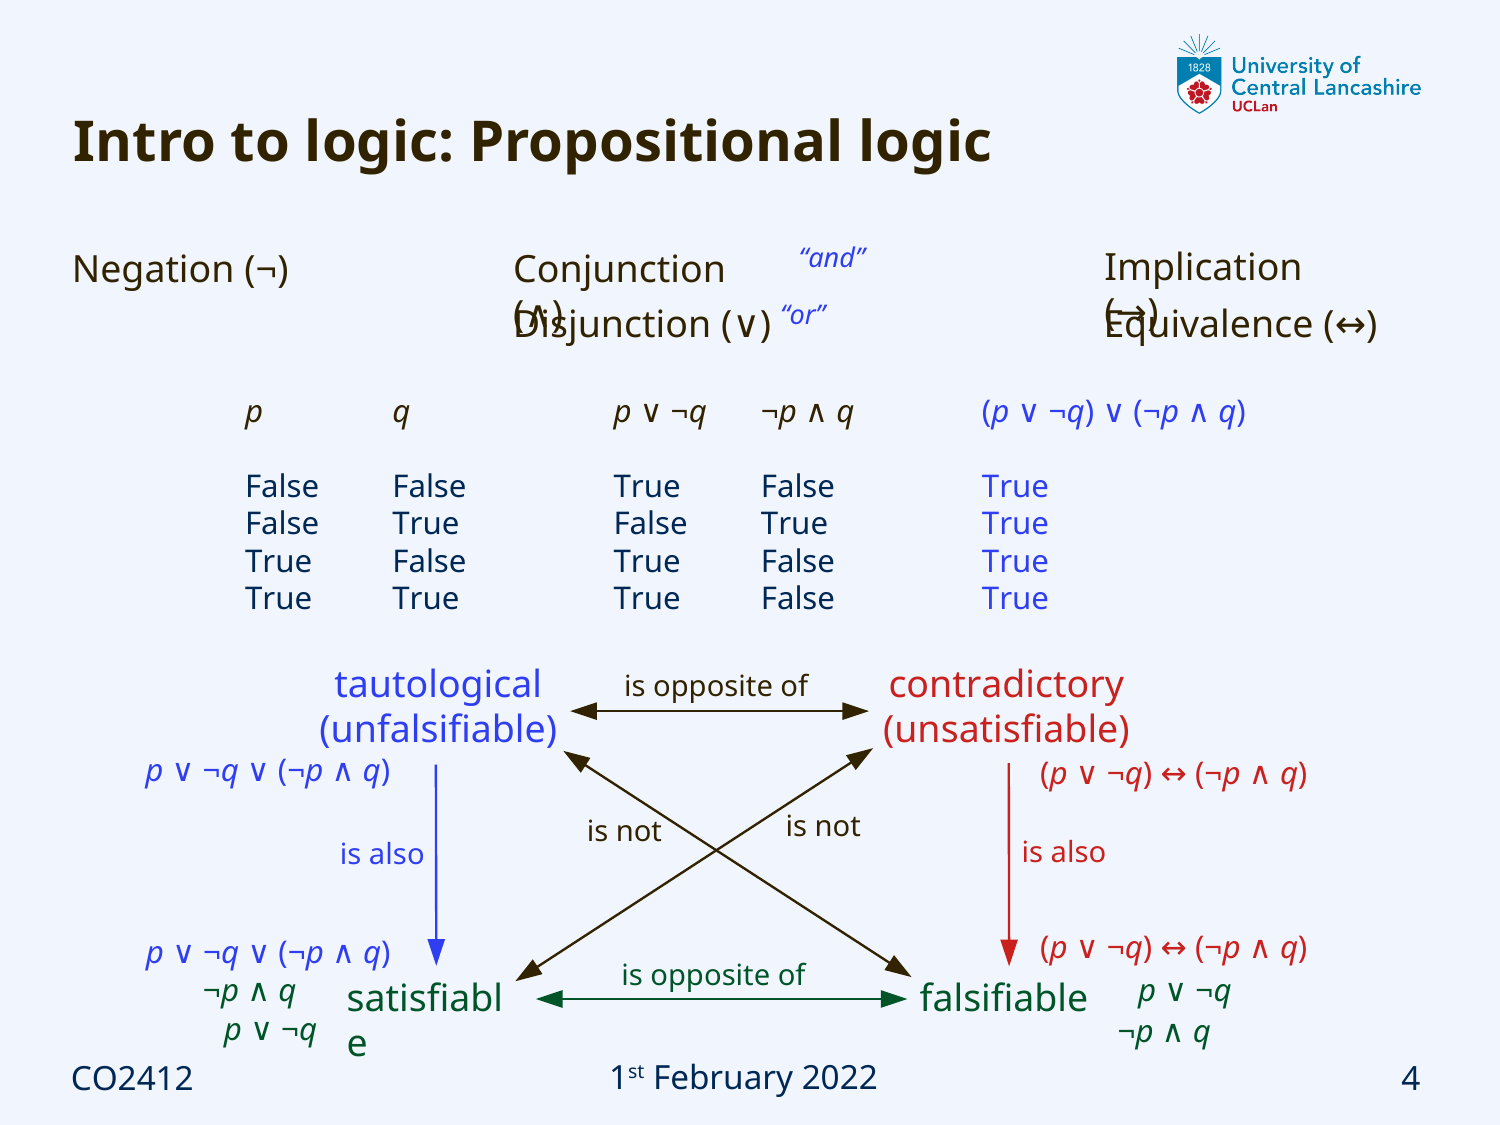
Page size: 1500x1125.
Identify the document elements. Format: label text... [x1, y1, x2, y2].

text_box Disjunction (∨) [498, 292, 800, 353]
title Intro to logic: Propositional logic [58, 93, 1475, 186]
text_box (p ∨ ¬q) ↔ (¬p ∧ q) [1025, 745, 1335, 799]
text_box p q p ∨ ¬q ¬p ∧ q (p ∨ ¬q) ∨ (¬p ∧ q) False False True False True False True False True True True False True False True True True True False True [230, 383, 1282, 624]
text_box “and” [767, 232, 897, 281]
text_box Implication (→) [1089, 235, 1380, 296]
text_box is opposite of [559, 660, 874, 710]
text_box is not [752, 799, 894, 850]
text_box p ∨ ¬q ∨ (¬p ∧ q) [131, 925, 437, 978]
text_box contradictory (unsatisfiable) [841, 652, 1172, 758]
text_box satisfiable [331, 966, 537, 1027]
text_box Negation (¬) [57, 237, 310, 298]
text_box p ∨ ¬q [1123, 973, 1252, 1015]
text_box Equivalence (↔) [1088, 292, 1396, 353]
text_box tautological (unfalsifiable) [273, 652, 604, 758]
text_box ¬p ∧ q [188, 978, 317, 1015]
text_box “or” [738, 290, 868, 338]
text_box p ∨ ¬q [209, 1002, 338, 1055]
text_box is opposite of [556, 949, 871, 1000]
text_box falsifiable [904, 966, 1110, 1027]
text_box Conjunction (∧) [498, 237, 801, 292]
picture [1177, 34, 1421, 93]
text_box ¬p ∧ q [1102, 1003, 1231, 1056]
text_box p ∨ ¬q ∨ (¬p ∧ q) [130, 742, 437, 796]
text_box (p ∨ ¬q) ↔ (¬p ∧ q) [1025, 920, 1335, 973]
text_box is also [316, 827, 448, 878]
text_box is also [998, 826, 1130, 876]
text_box is not [553, 804, 695, 855]
